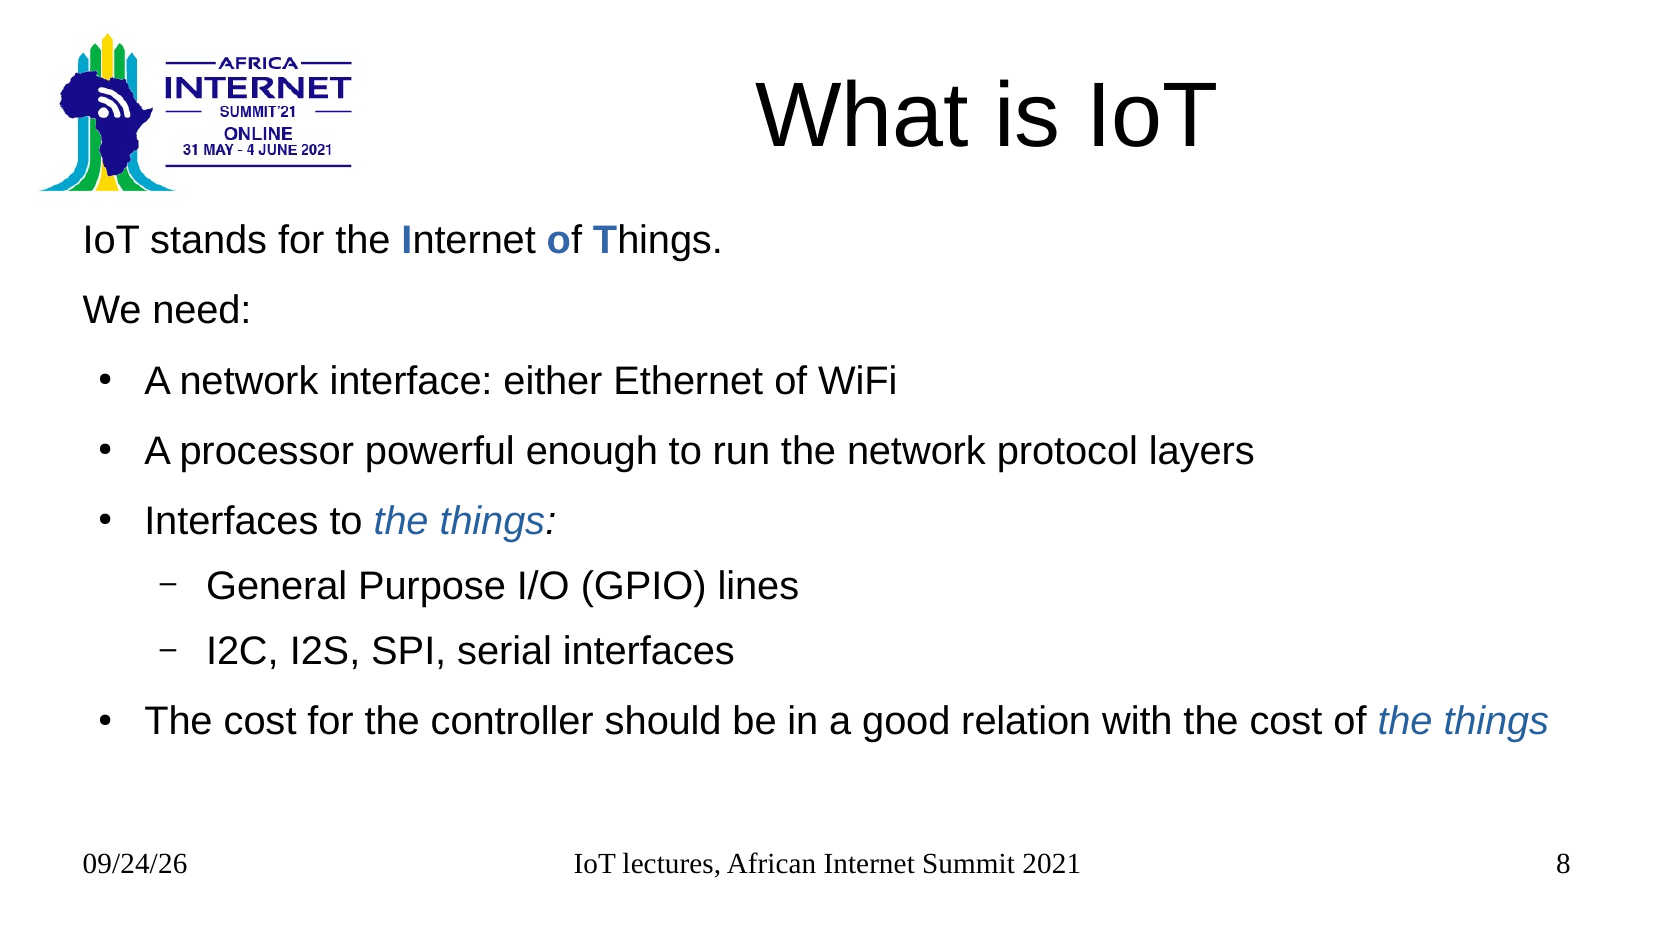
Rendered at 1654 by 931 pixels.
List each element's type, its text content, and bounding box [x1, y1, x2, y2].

picture [9, 11, 384, 207]
title What is IoT [403, 37, 1571, 193]
list IoT stands for the Internet of Things. We need: A network interface: either Ethernet of WiFi A processor powerful enough to run the network protocol layers Interfaces to the things: General Purpose I/O (GPIO) lines I2C, I2S, SPI, serial interfaces The cost for the controller should be in a good relation with the cost of the things [82, 217, 1571, 758]
